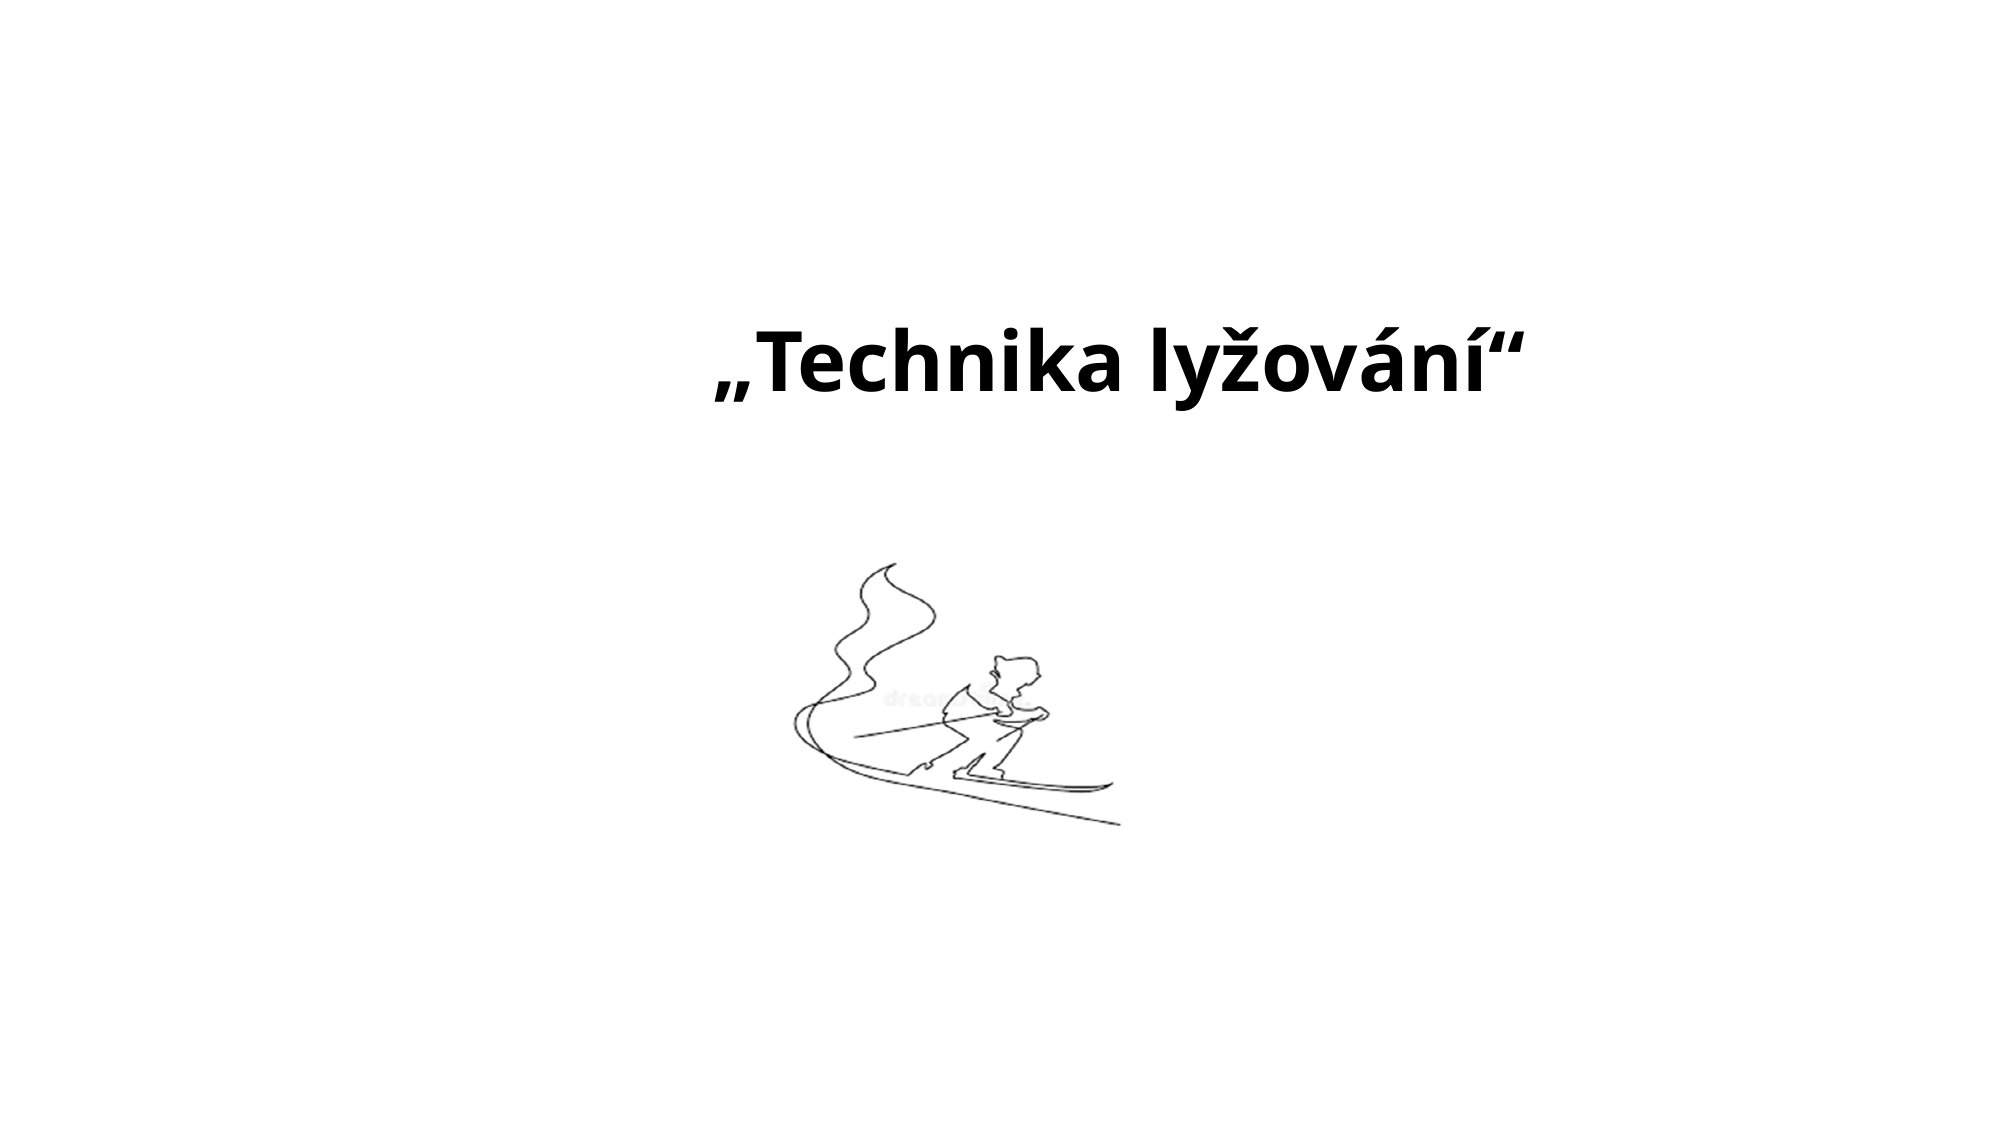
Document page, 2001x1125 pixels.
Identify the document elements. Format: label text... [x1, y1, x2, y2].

picture [764, 531, 1152, 857]
text_box „Technika lyžování“ [328, 295, 1654, 394]
